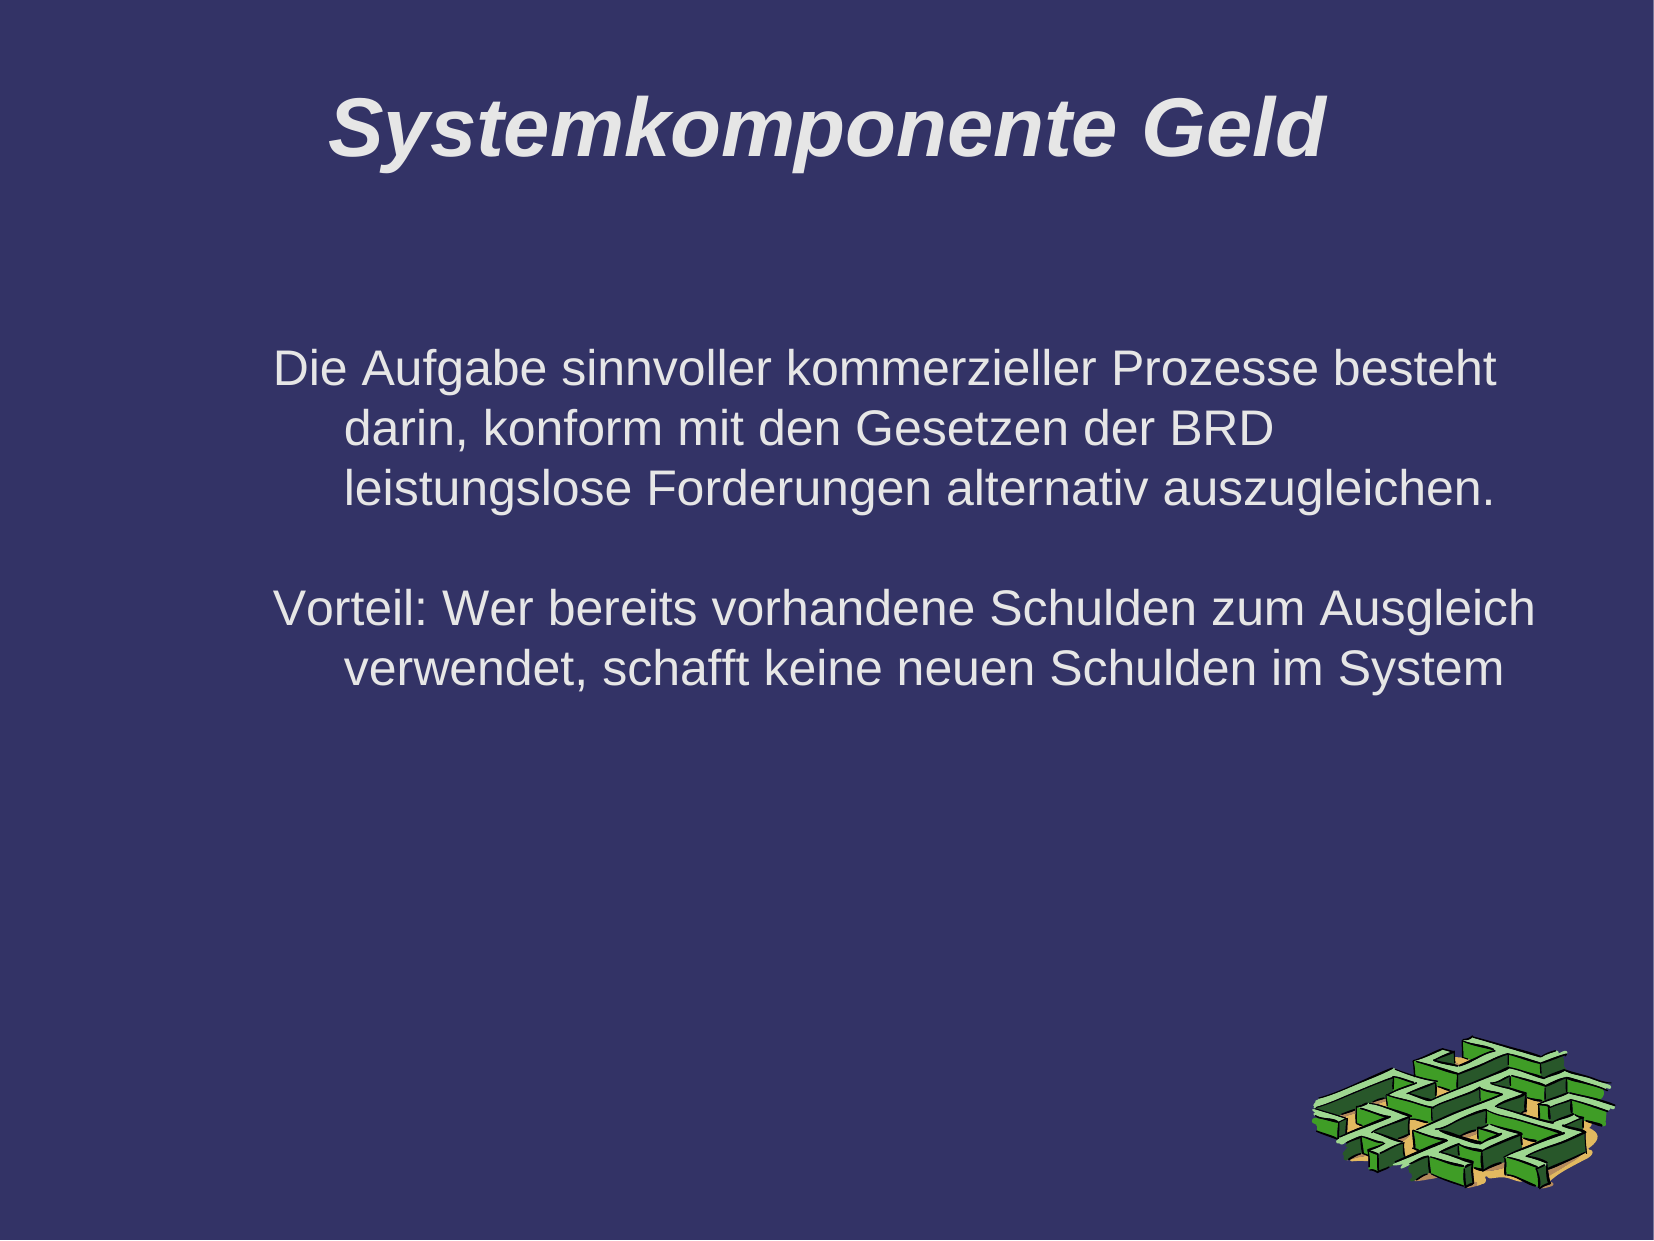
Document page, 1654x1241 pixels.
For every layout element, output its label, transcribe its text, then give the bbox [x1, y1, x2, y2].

title Systemkomponente Geld [121, 19, 1534, 227]
list Die Aufgabe sinnvoller kommerzieller Prozesse besteht darin, konform mit den Gesetzen der BRD leistungslose Forderungen alternativ auszugleichen. Vorteil: Wer bereits vorhandene Schulden zum Ausgleich verwendet, schafft keine neuen Schulden im System [178, 335, 1570, 1117]
